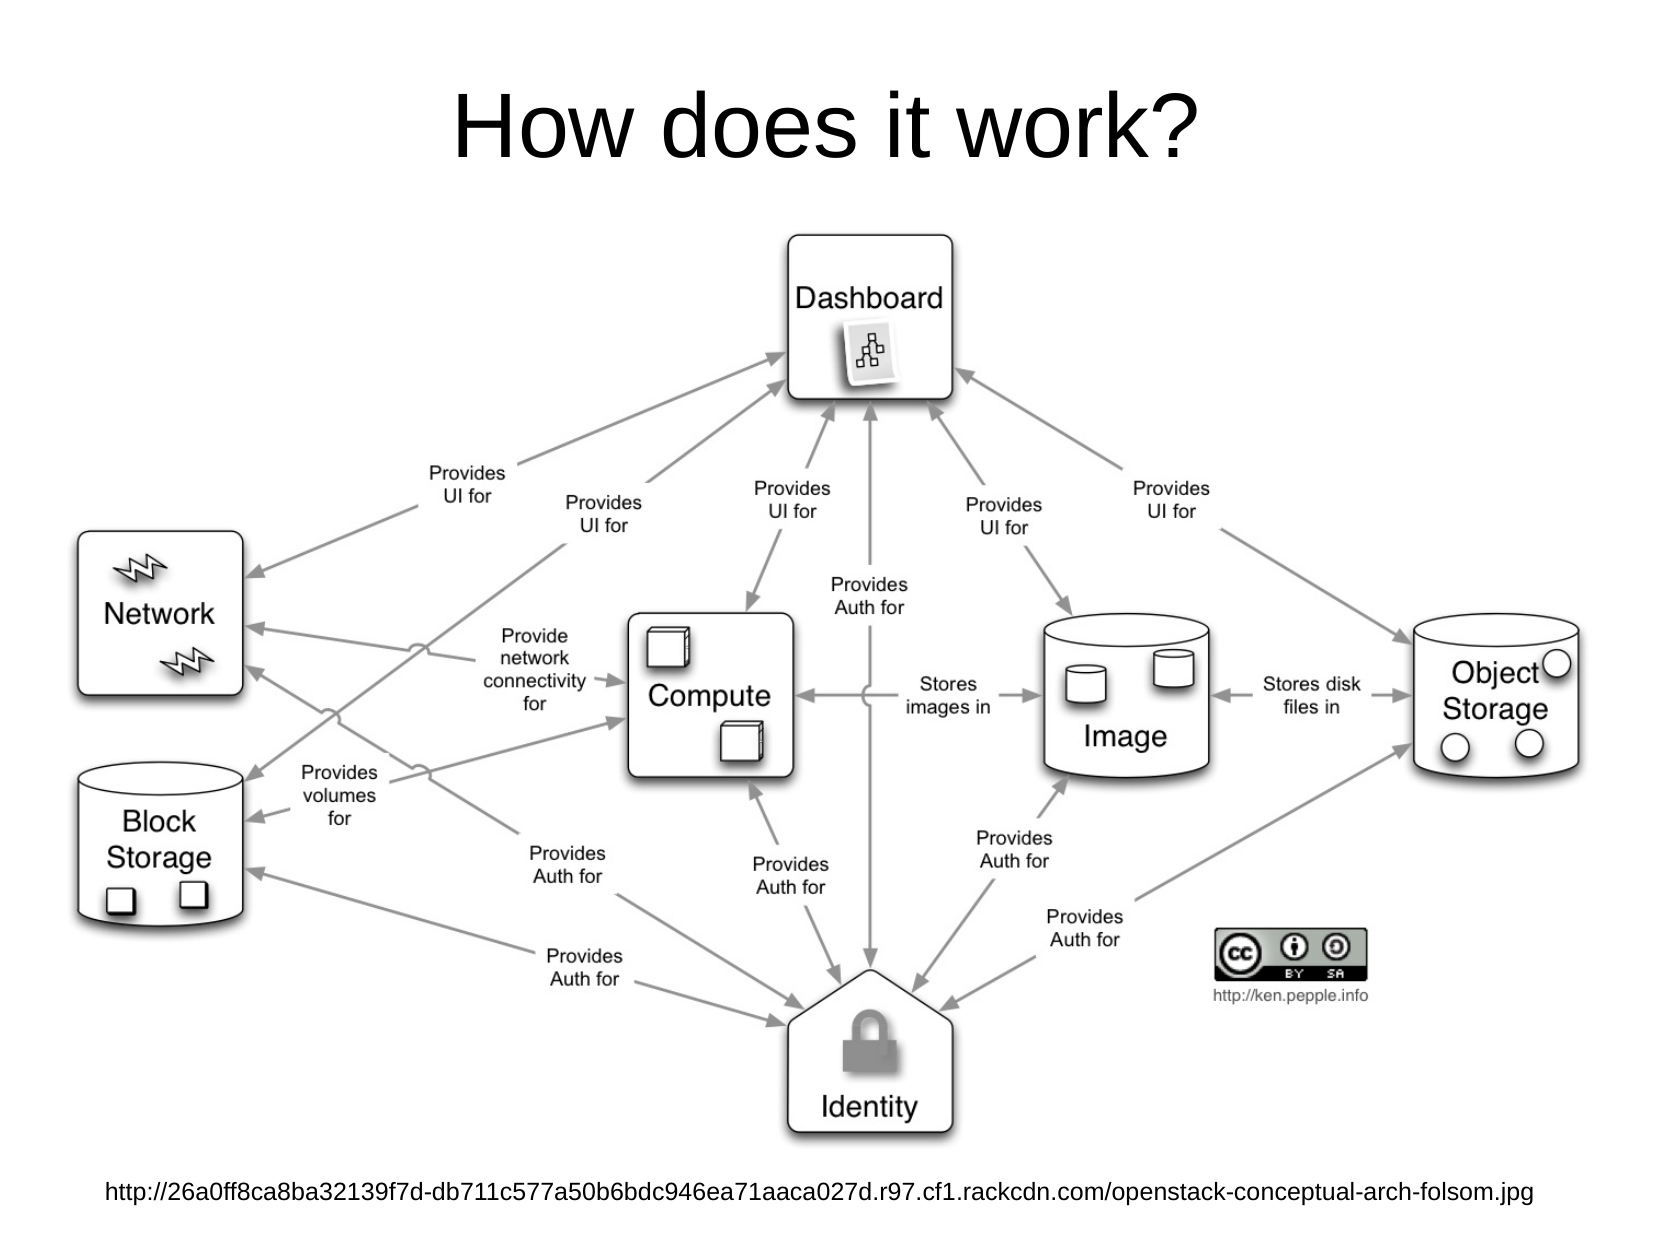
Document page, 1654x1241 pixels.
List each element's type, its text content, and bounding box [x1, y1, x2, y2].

title How does it work? [389, 47, 1264, 205]
text_box http://26a0ff8ca8ba32139f7d-db711c577a50b6bdc946ea71aaca027d.r97.cf1.rackcdn.com/openstack-conceptual-arch-folsom.jpg [90, 1170, 1555, 1226]
picture [60, 224, 1594, 1156]
